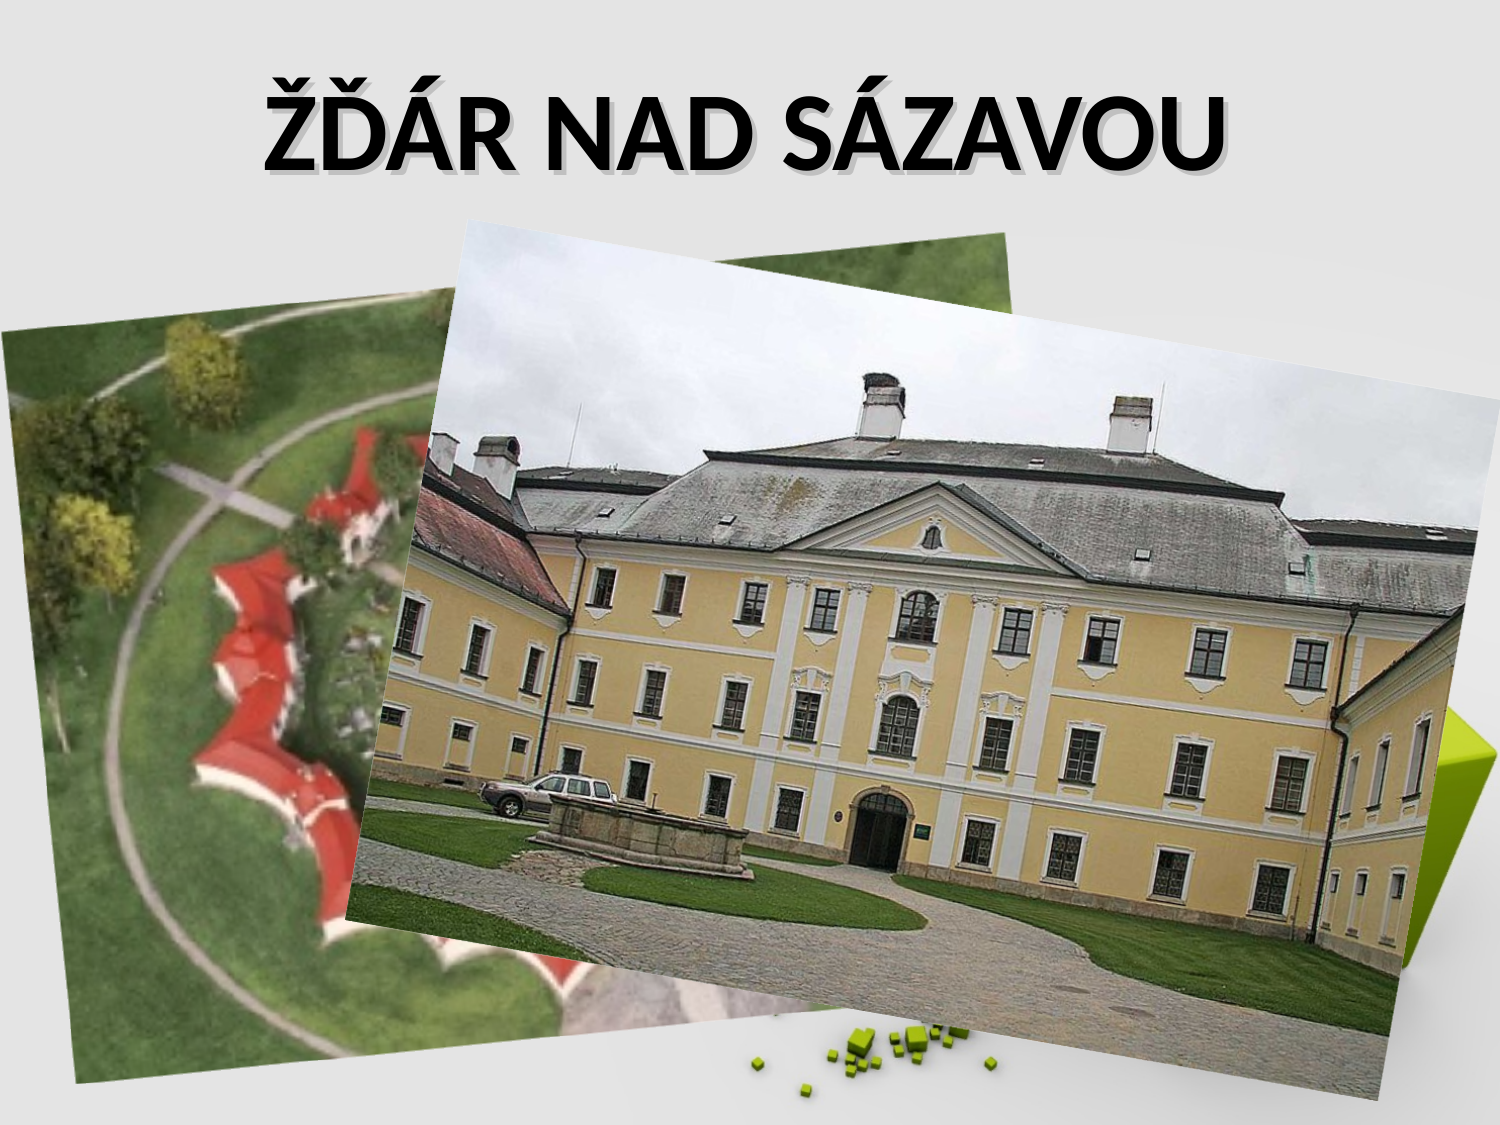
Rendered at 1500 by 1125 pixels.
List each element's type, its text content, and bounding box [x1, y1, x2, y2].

picture [0, 218, 1500, 1101]
title ŽĎÁR NAD SÁZAVOU [147, 30, 1348, 221]
